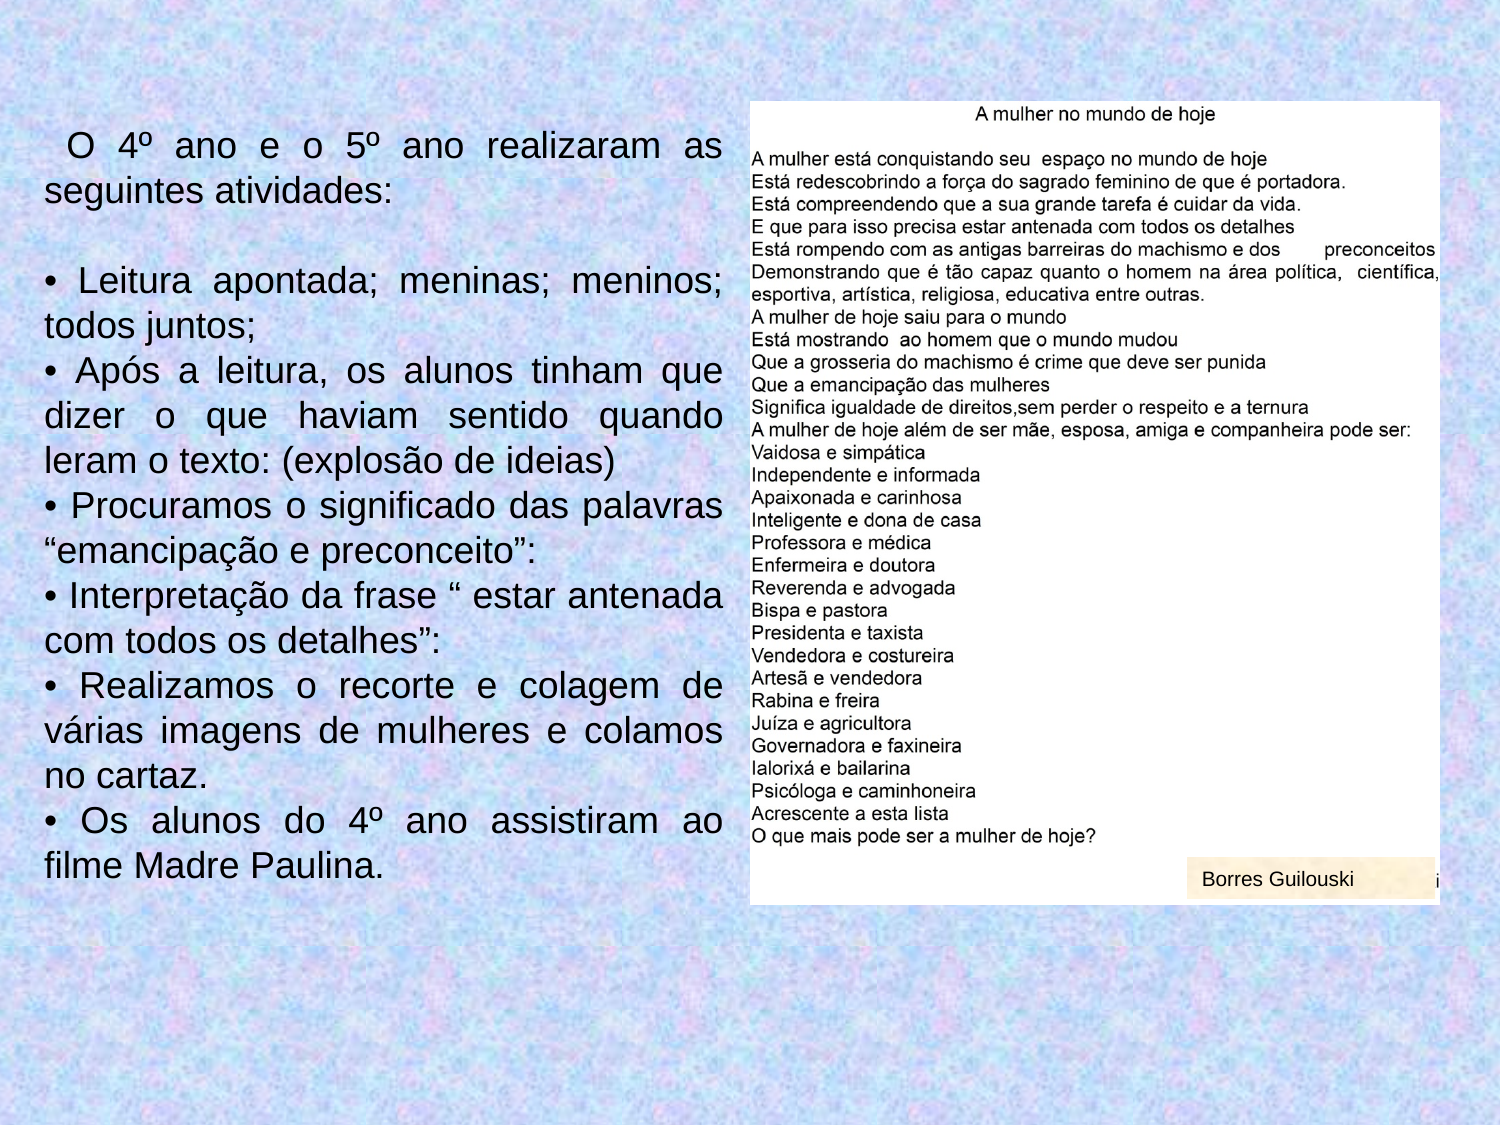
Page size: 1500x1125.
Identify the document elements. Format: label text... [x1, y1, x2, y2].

picture [0, 0, 1500, 1125]
text_box O 4º ano e o 5º ano realizaram as seguintes atividades: • Leitura apontada; meninas; meninos; todos juntos; • Após a leitura, os alunos tinham que dizer o que haviam sentido quando leram o texto: (explosão de ideias) • Procuramos o significado das palavras “emancipação e preconceito”: • Interpretação da frase “ estar antenada com todos os detalhes”: • Realizamos o recorte e colagem de várias imagens de mulheres e colamos no cartaz. • Os alunos do 4º ano assistiram ao filme Madre Paulina. [29, 113, 739, 894]
text_box Borres Guilouski [1187, 857, 1436, 899]
